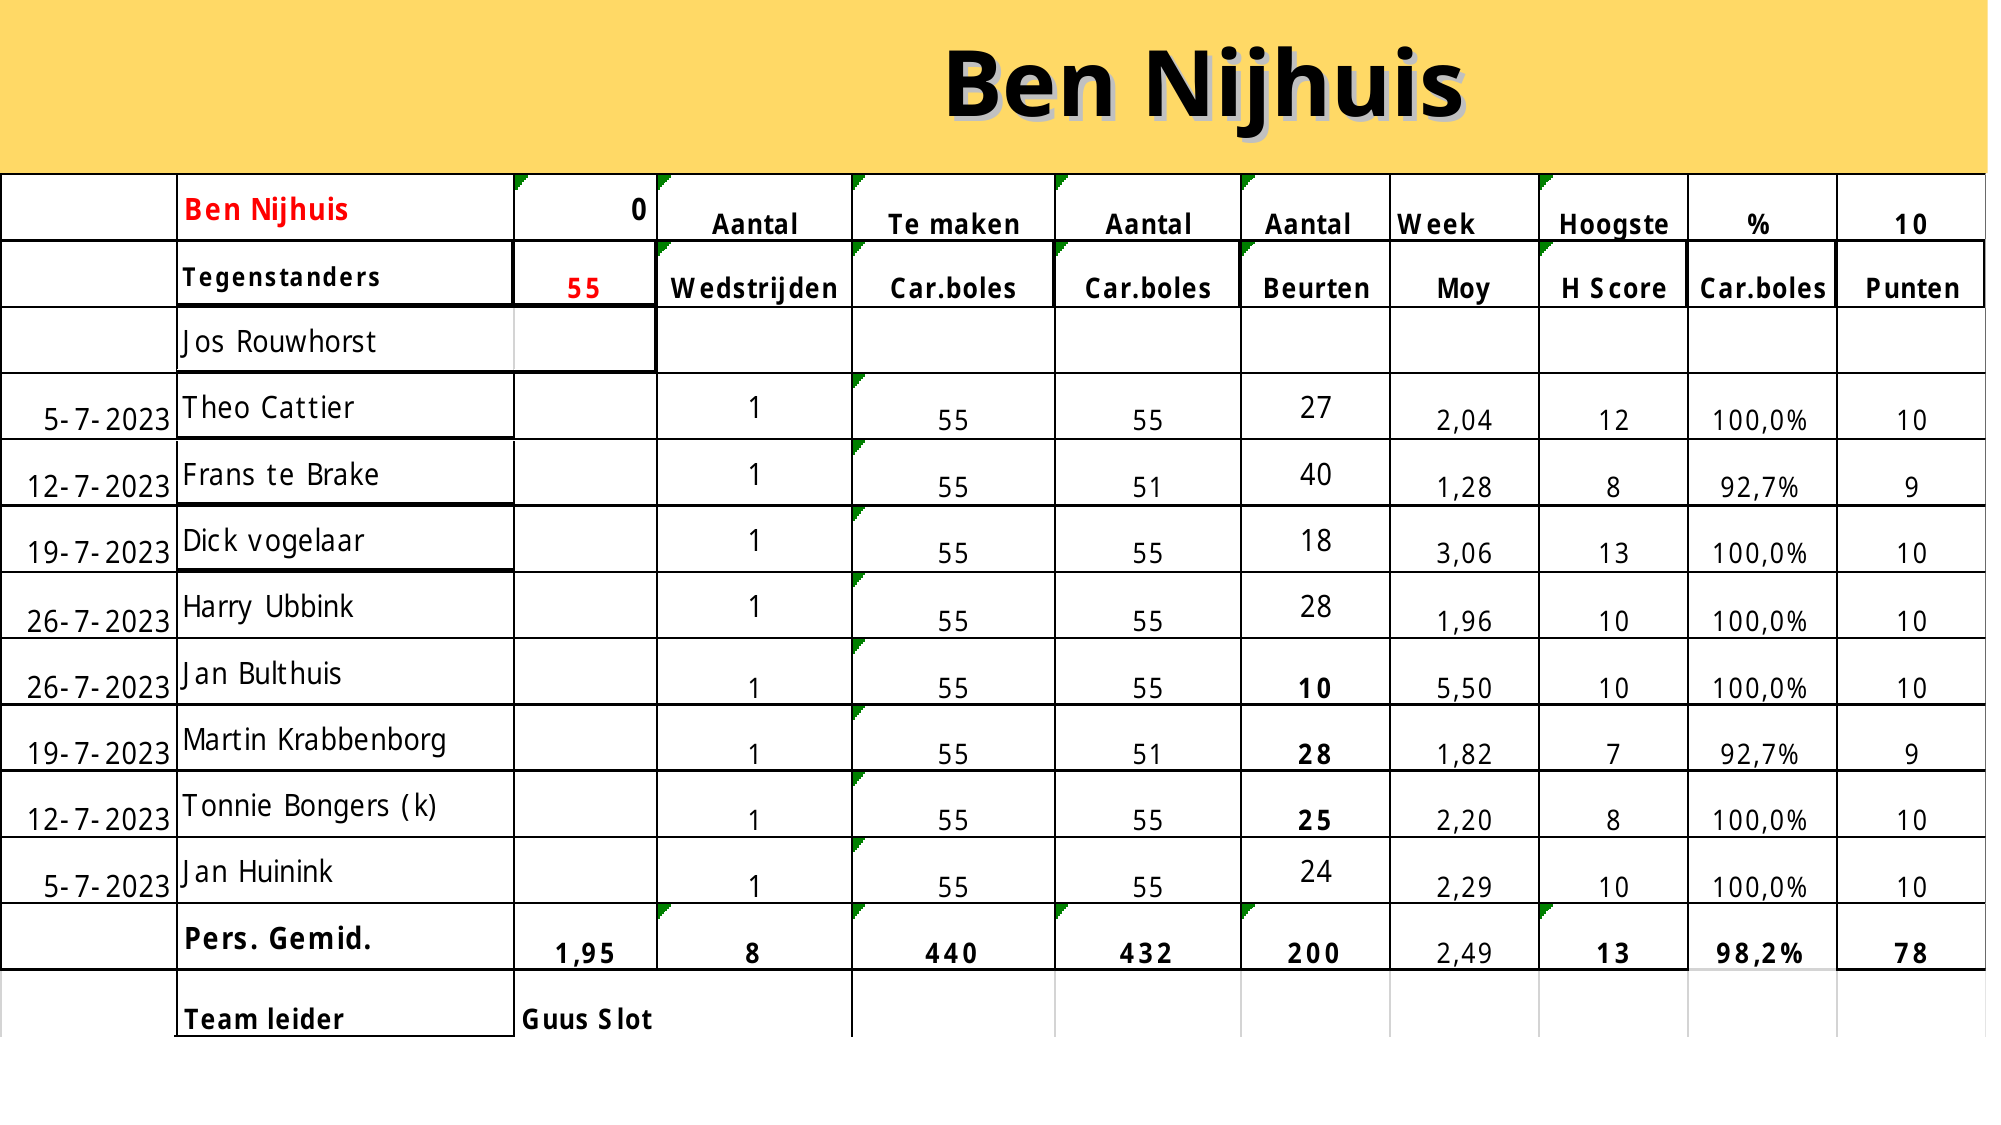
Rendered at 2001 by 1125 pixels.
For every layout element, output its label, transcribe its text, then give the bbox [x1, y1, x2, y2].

title Ben Nijhuis [0, 0, 1988, 173]
picture [0, 173, 1988, 1040]
